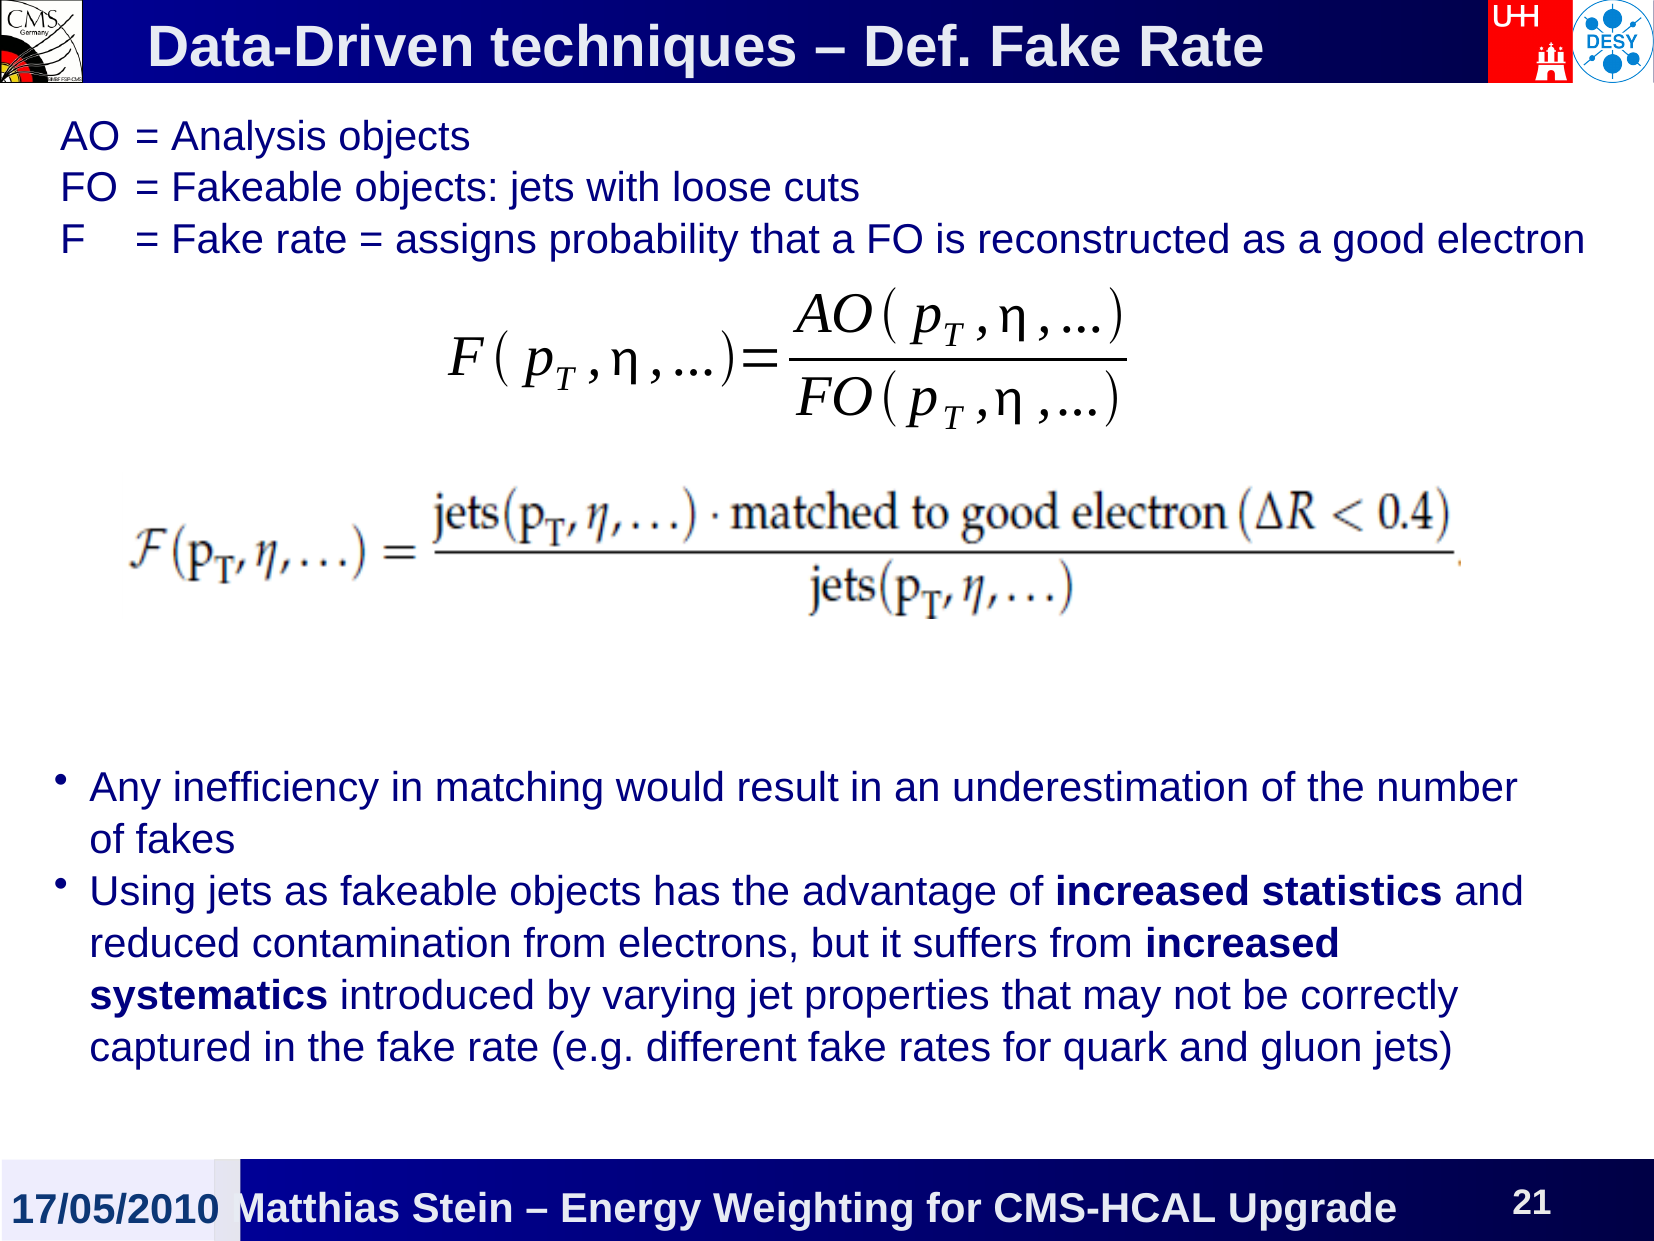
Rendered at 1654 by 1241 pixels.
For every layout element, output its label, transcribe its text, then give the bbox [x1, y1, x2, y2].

text_box Any inefficiency in matching would result in an underestimation of the number of fakes Using jets as fakeable objects has the advantage of increased statistics and reduced contamination from electrons, but it suffers from increased systematics introduced by varying jet properties that may not be correctly captured in the fake rate (e.g. different fake rates for quark and gluon jets) [39, 750, 1576, 1078]
chart [430, 281, 1142, 439]
picture [1488, 0, 1654, 83]
picture [0, 0, 83, 83]
text_box AO = Analysis objects FO = Fakeable objects: jets with loose cuts F = Fake rate = assigns probability that a FO is reconstructed as a good electron [45, 98, 1613, 270]
title Data-Driven techniques – Def. Fake Rate [147, 4, 1477, 78]
picture [121, 472, 1461, 619]
